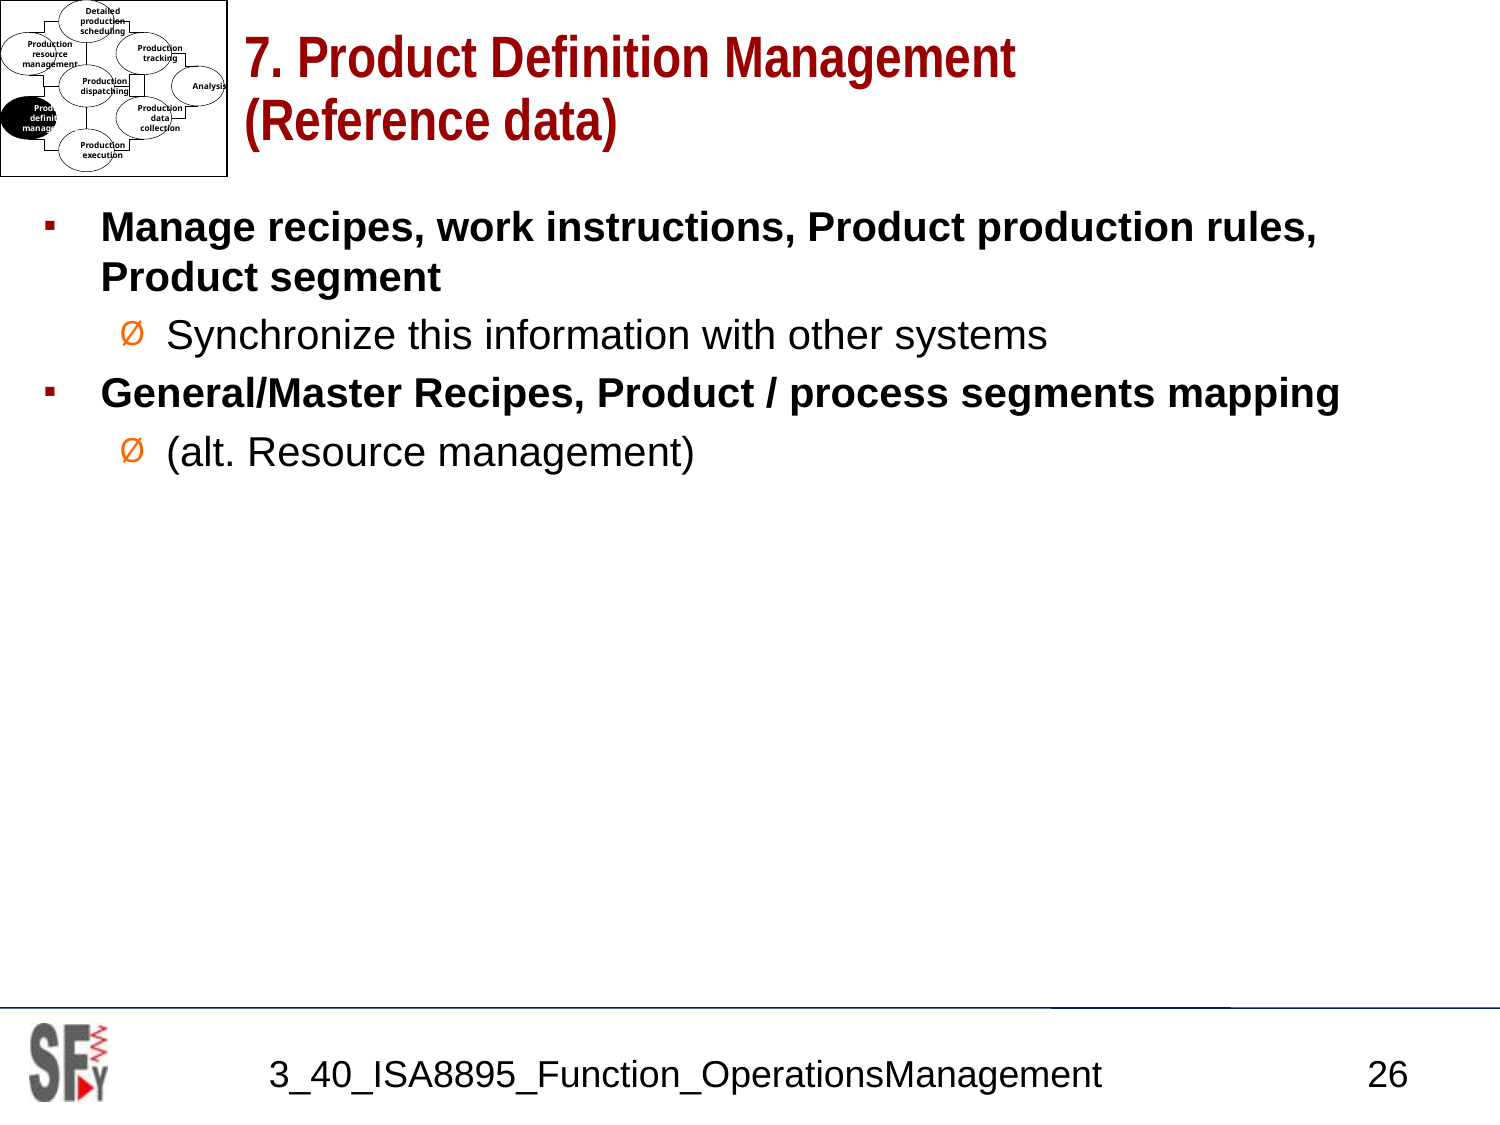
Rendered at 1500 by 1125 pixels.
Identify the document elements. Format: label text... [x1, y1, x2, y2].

title 7. Product Definition Management (Reference data) [229, 12, 1312, 138]
text_box [145, 54, 190, 118]
slide_number <numéro> [1352, 1034, 1490, 1103]
list Manage recipes, work instructions, Product production rules, Product segment Synchronize this information with other systems General/Master Recipes, Product / process segments mapping (alt. Resource management) [29, 184, 1471, 988]
text_box [38, 22, 86, 86]
text_box Production resource management [0, 32, 57, 76]
text_box Product definition management [0, 96, 57, 140]
text_box [0, 57, 44, 114]
text_box [87, 22, 133, 86]
picture [29, 1023, 108, 1102]
text_box [0, 0, 78, 50]
text_box [130, 75, 144, 96]
text_box Analysis [171, 65, 225, 106]
text_box [0, 0, 228, 177]
text_box Detailed production scheduling [58, 0, 115, 43]
text_box Production tracking [115, 32, 172, 75]
text_box [87, 87, 134, 150]
text_box Production data collection [115, 96, 172, 140]
text_box [38, 87, 86, 150]
text_box Production dispatching [58, 64, 115, 108]
footer 3_40_ISA8895_Function_OperationsManagement [253, 1034, 1336, 1103]
text_box Production execution [58, 128, 115, 172]
